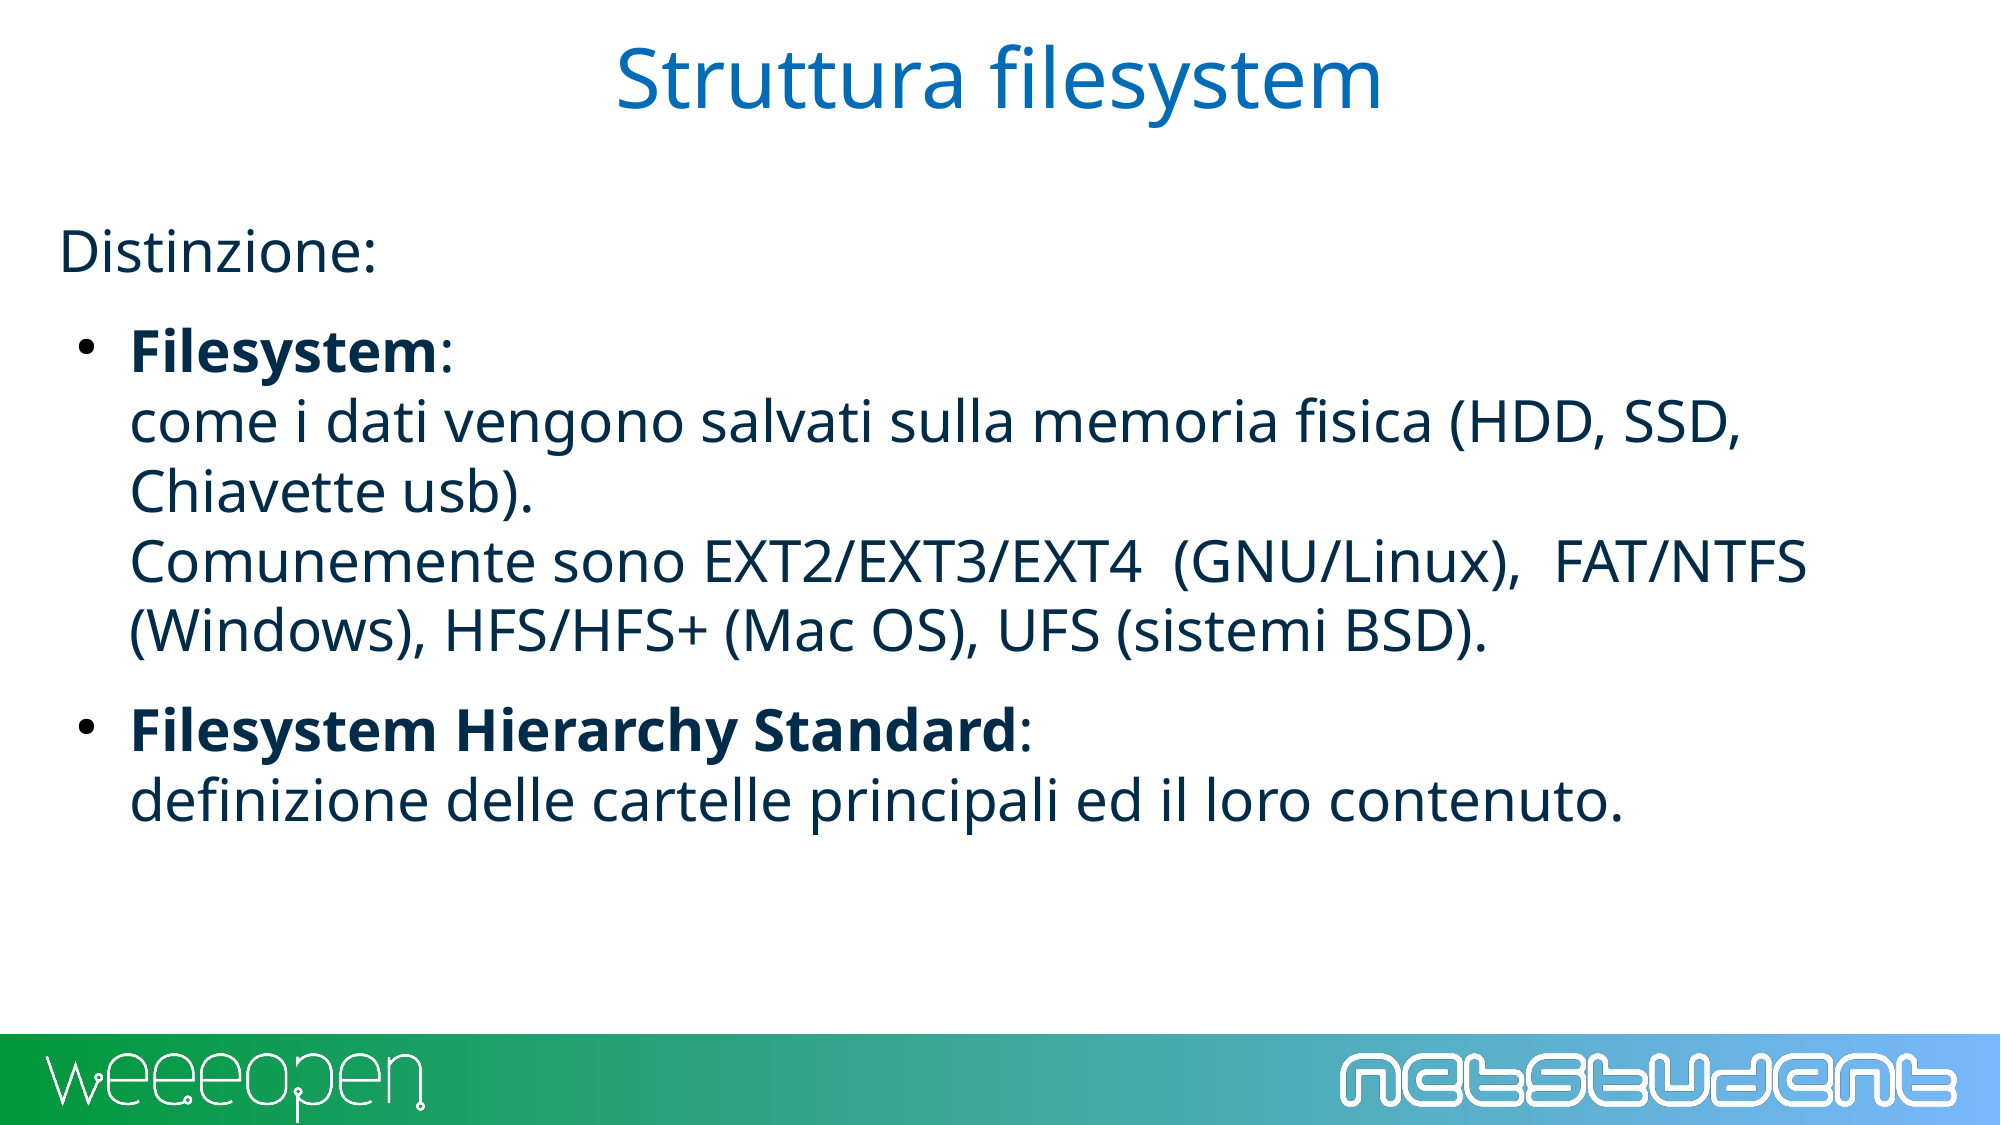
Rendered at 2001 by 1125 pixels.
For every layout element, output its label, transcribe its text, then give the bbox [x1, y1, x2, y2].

picture [45, 1053, 425, 1123]
list Distinzione: Filesystem: come i dati vengono salvati sulla memoria fisica (HDD, SSD, Chiavette usb). Comunemente sono EXT2/EXT3/EXT4 (GNU/Linux), FAT/NTFS (Windows), HFS/HFS+ (Mac OS), UFS (sistemi BSD). Filesystem Hierarchy Standard: definizione delle cartelle principali ed il loro contenuto. [43, 206, 1959, 922]
title Struttura filesystem [43, 29, 1959, 206]
picture [1340, 1053, 1957, 1107]
